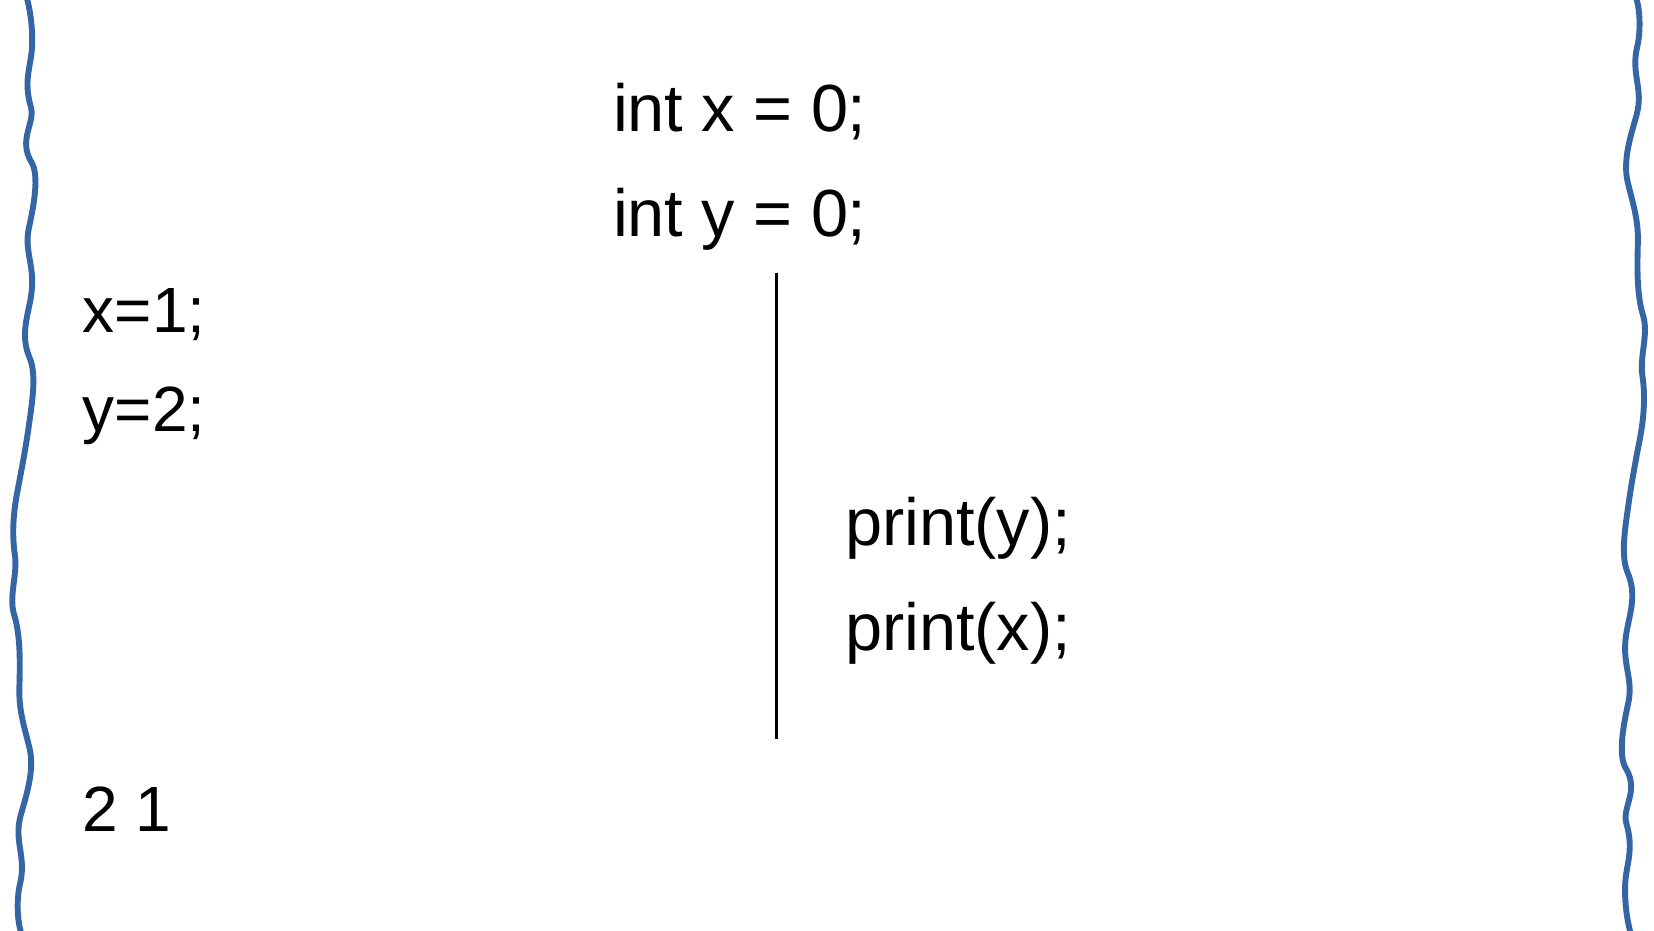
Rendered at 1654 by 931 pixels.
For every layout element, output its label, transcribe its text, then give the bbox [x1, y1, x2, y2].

list x=1; y=2; 2 1 [82, 74, 997, 852]
list int x = 0; int y = 0; [613, 71, 1249, 319]
list print(y); print(x); [845, 276, 1572, 817]
